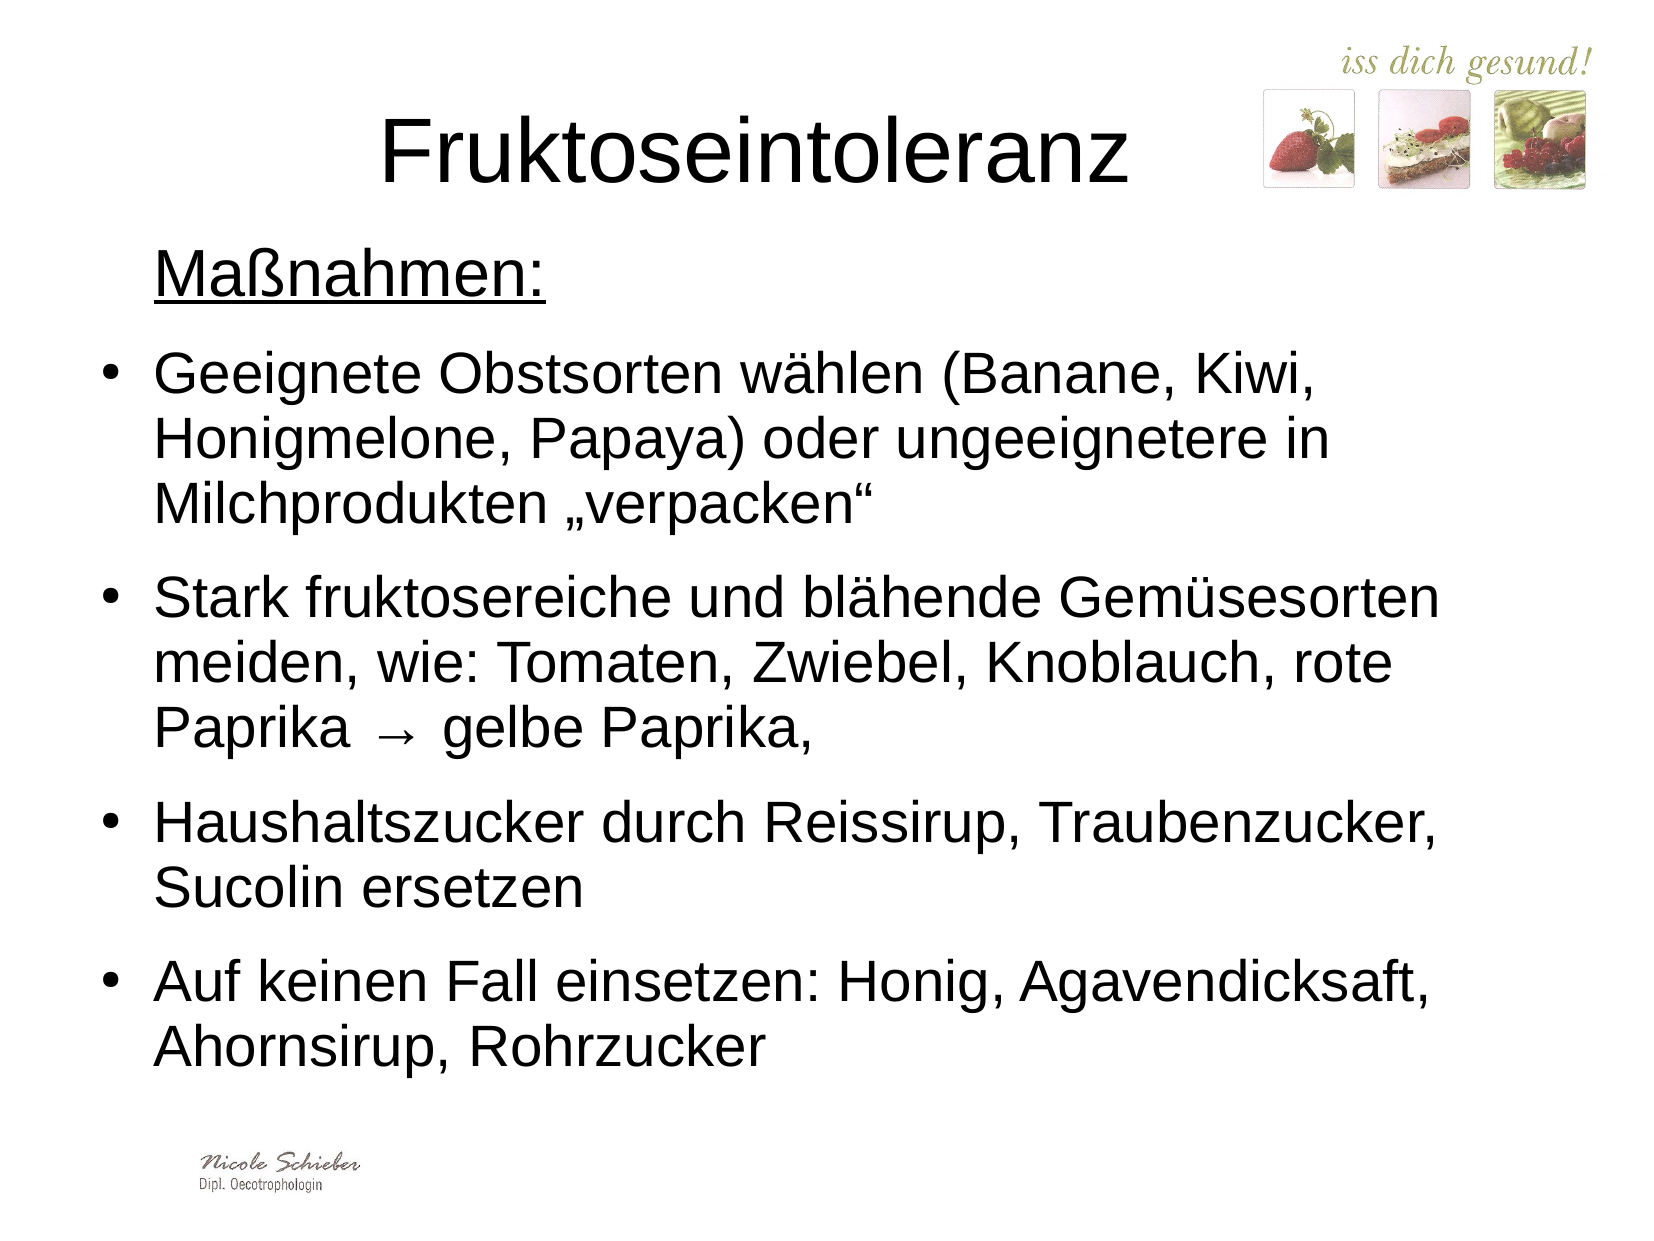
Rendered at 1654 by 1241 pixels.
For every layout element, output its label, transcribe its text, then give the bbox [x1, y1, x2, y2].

picture [188, 1182, 367, 1205]
picture [1251, 29, 1607, 198]
title Fruktoseintoleranz [11, 47, 1501, 255]
list Maßnahmen: Geeignete Obstsorten wählen (Banane, Kiwi, Honigmelone, Papaya) oder ungeeignetere in Milchprodukten „verpacken“ Stark fruktosereiche und blähende Gemüsesorten meiden, wie: Tomaten, Zwiebel, Knoblauch, rote Paprika → gelbe Paprika, Haushaltszucker durch Reissirup, Traubenzucker, Sucolin ersetzen Auf keinen Fall einsetzen: Honig, Agavendicksaft, Ahornsirup, Rohrzucker [82, 236, 1571, 1182]
